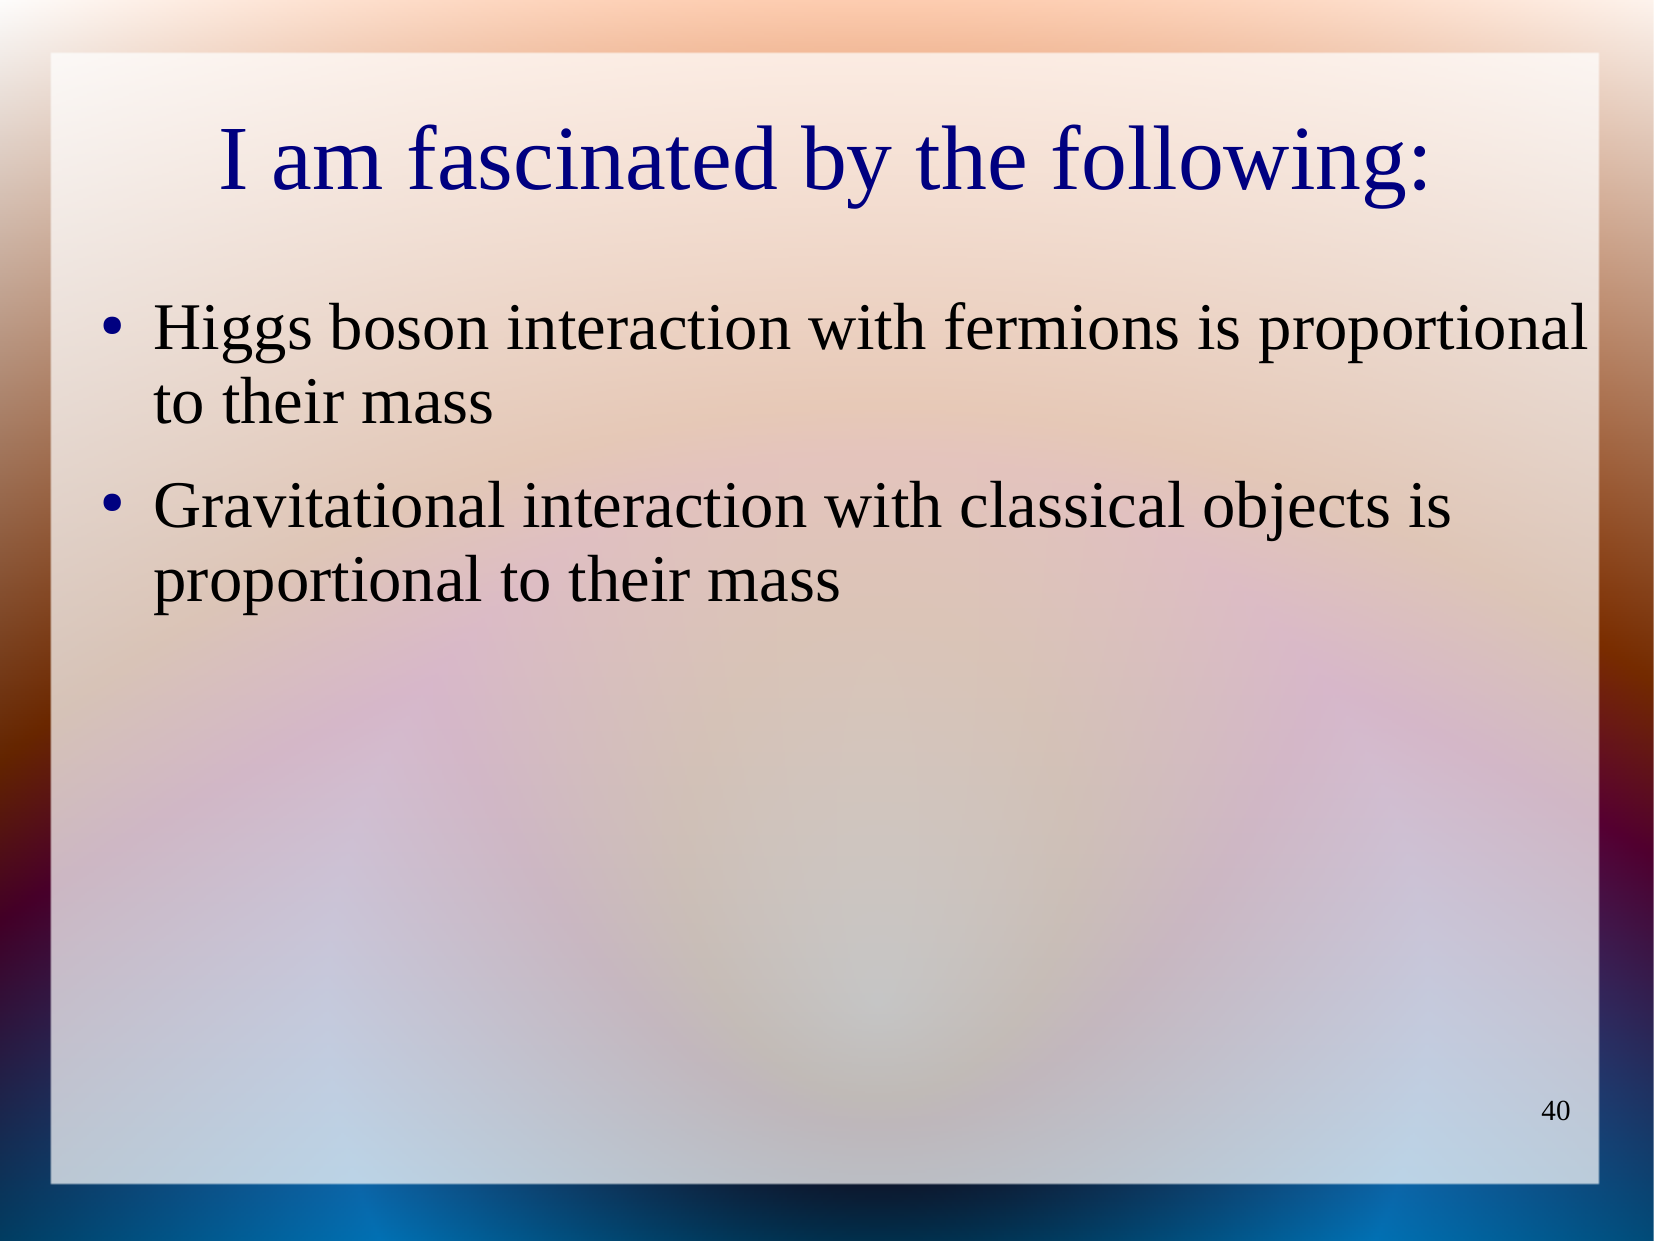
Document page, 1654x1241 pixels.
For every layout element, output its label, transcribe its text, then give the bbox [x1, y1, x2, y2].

title I am fascinated by the following: [82, 55, 1571, 263]
list Higgs boson interaction with fermions is proportional to their mass Gravitational interaction with classical objects is proportional to their mass [82, 290, 1595, 1010]
picture [0, 0, 1654, 1241]
